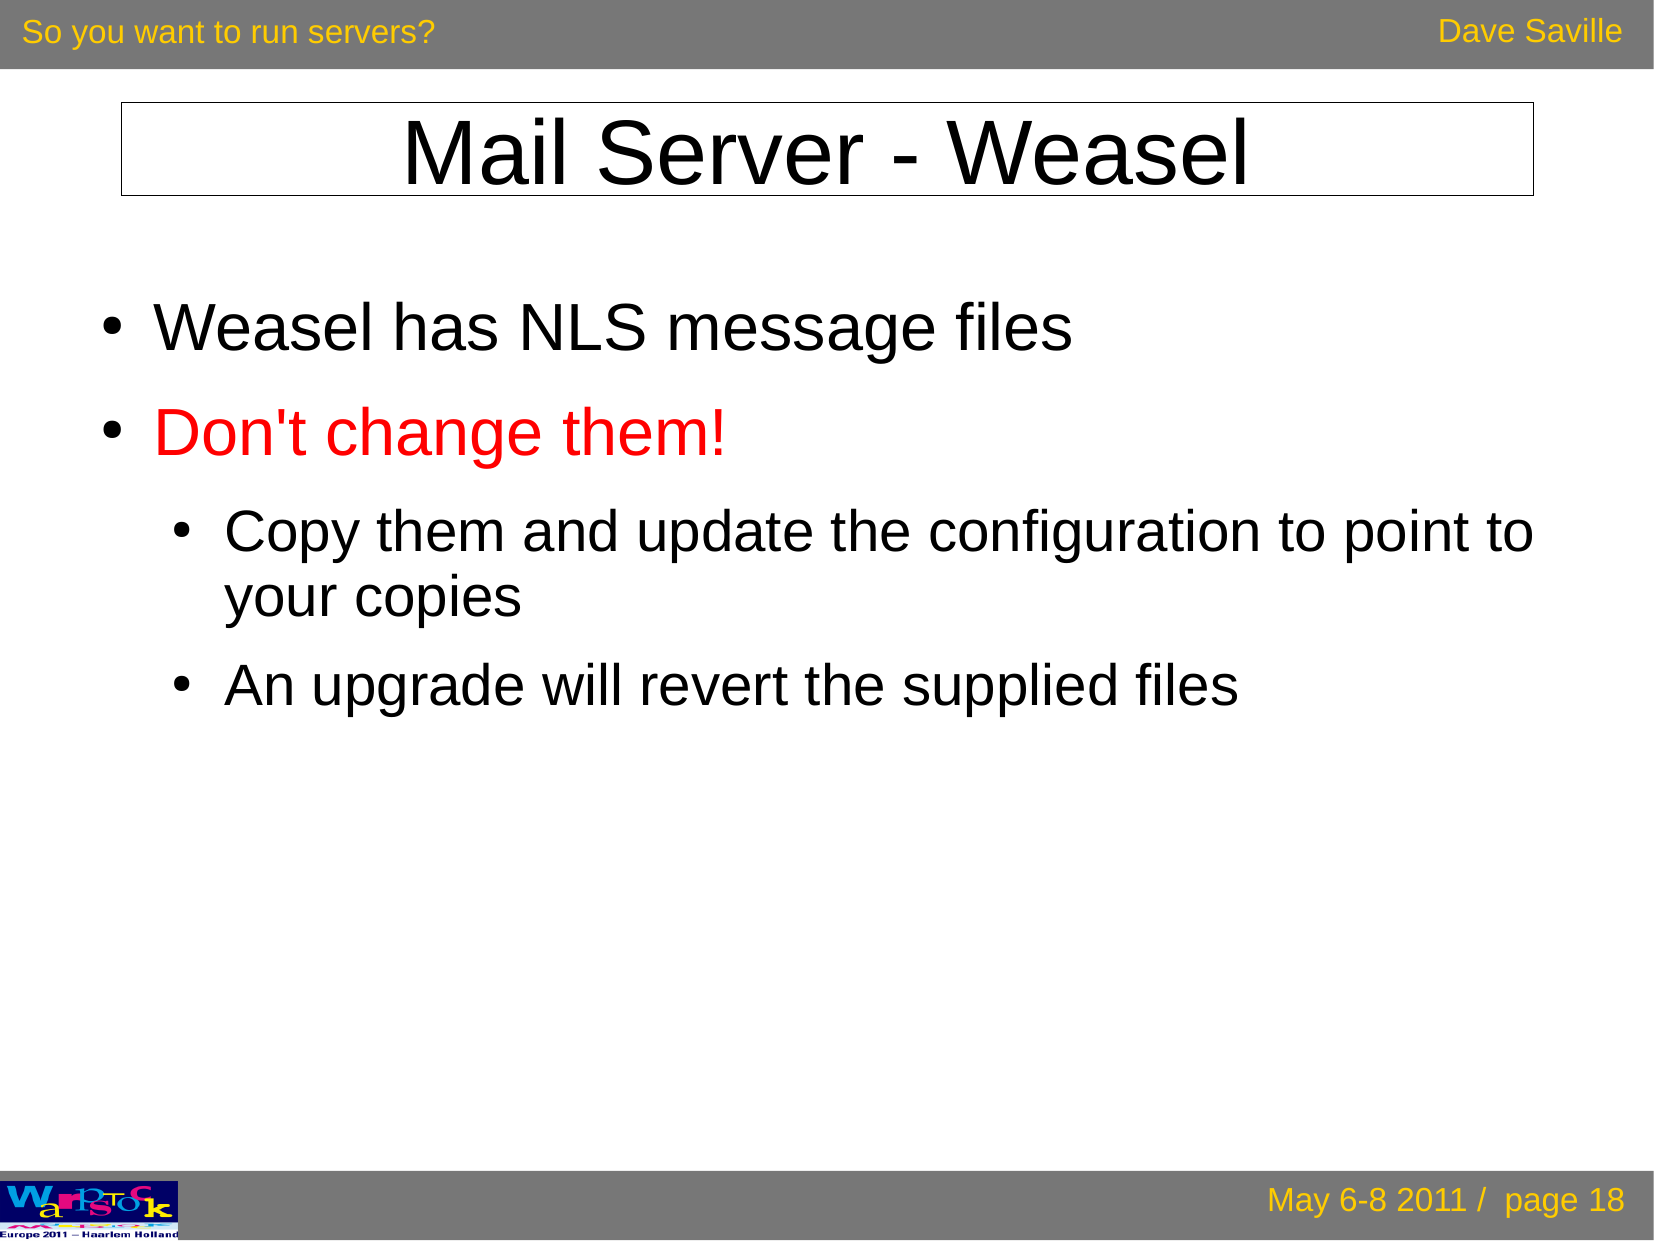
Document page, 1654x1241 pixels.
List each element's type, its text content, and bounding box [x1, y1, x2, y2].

list Weasel has NLS message files Don't change them! Copy them and update the configuration to point to your copies An upgrade will revert the supplied files [82, 290, 1571, 1109]
title Mail Server - Weasel [82, 56, 1571, 250]
picture [0, 1181, 178, 1241]
